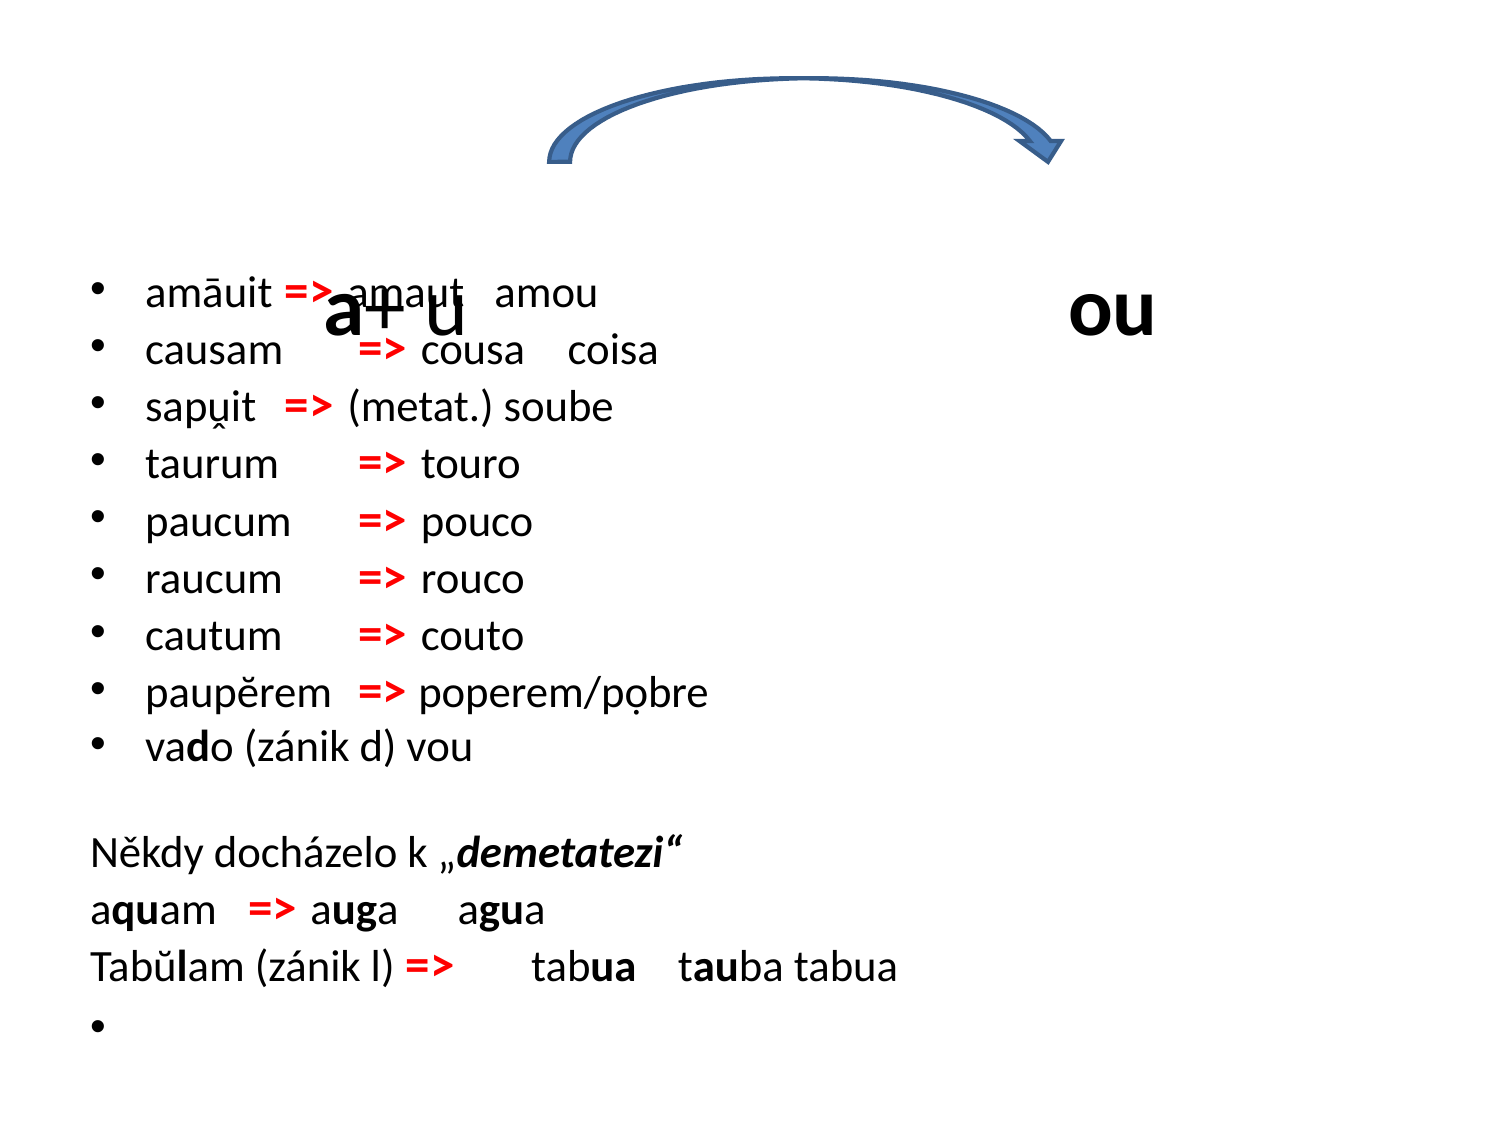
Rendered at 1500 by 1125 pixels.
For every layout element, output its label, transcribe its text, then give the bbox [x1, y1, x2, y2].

title a+ u ou [75, 45, 1426, 233]
text_box [549, 78, 1062, 162]
list amāuit => amaut amou causam => cousa coisa sapṷit => (metat.) soube taurum => touro paucum => pouco raucum => rouco cautum => couto paupĕrem => poperem/pọbre vado (zánik d) vou Někdy docházelo k „demetatezi“ aquam => auga agua Tabŭlam (zánik l) => tabua tauba tabua [75, 262, 1426, 1005]
